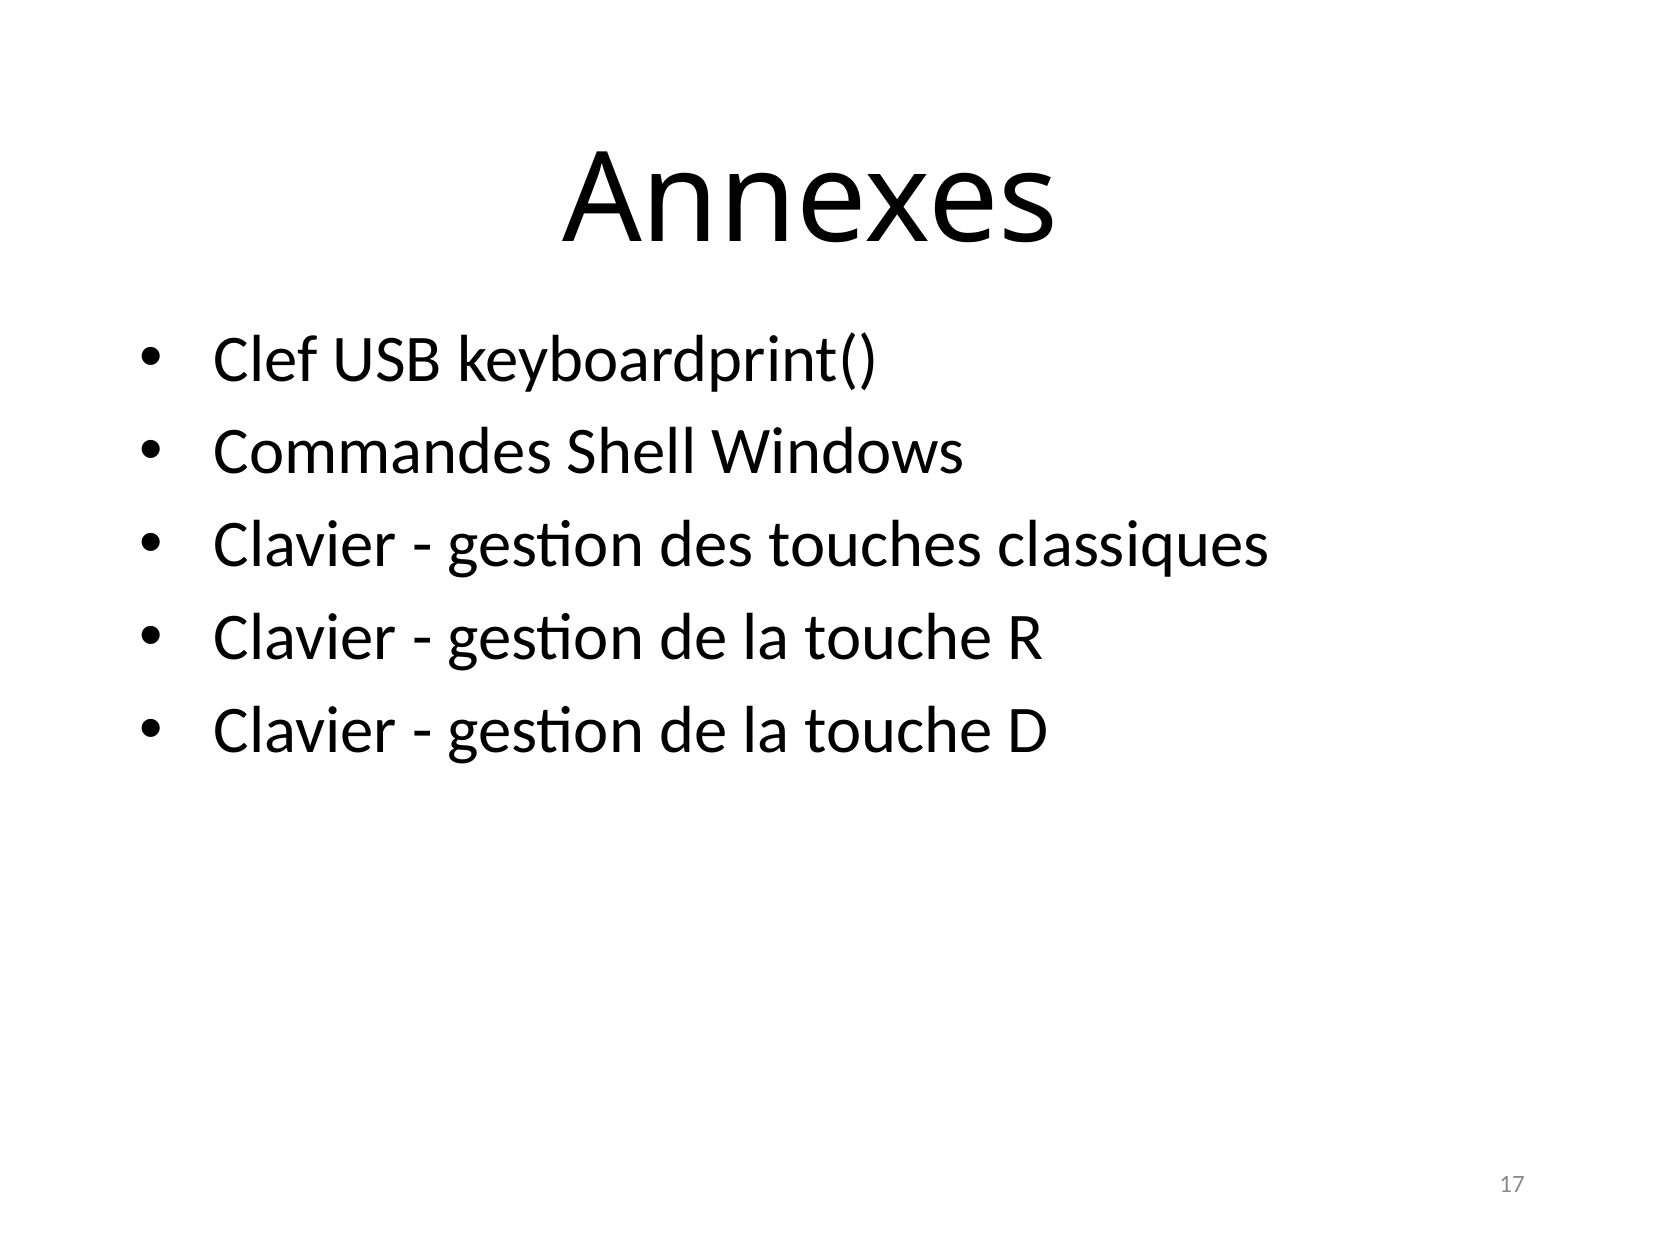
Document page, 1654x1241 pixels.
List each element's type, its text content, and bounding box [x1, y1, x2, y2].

title Annexes [206, 57, 1447, 276]
subtitle Clef USB keyboardprint() Commandes Shell Windows Clavier - gestion des touches classiques Clavier - gestion de la touche R Clavier - gestion de la touche D [124, 315, 1583, 1161]
slide_number <numéro> [1167, 1149, 1540, 1216]
